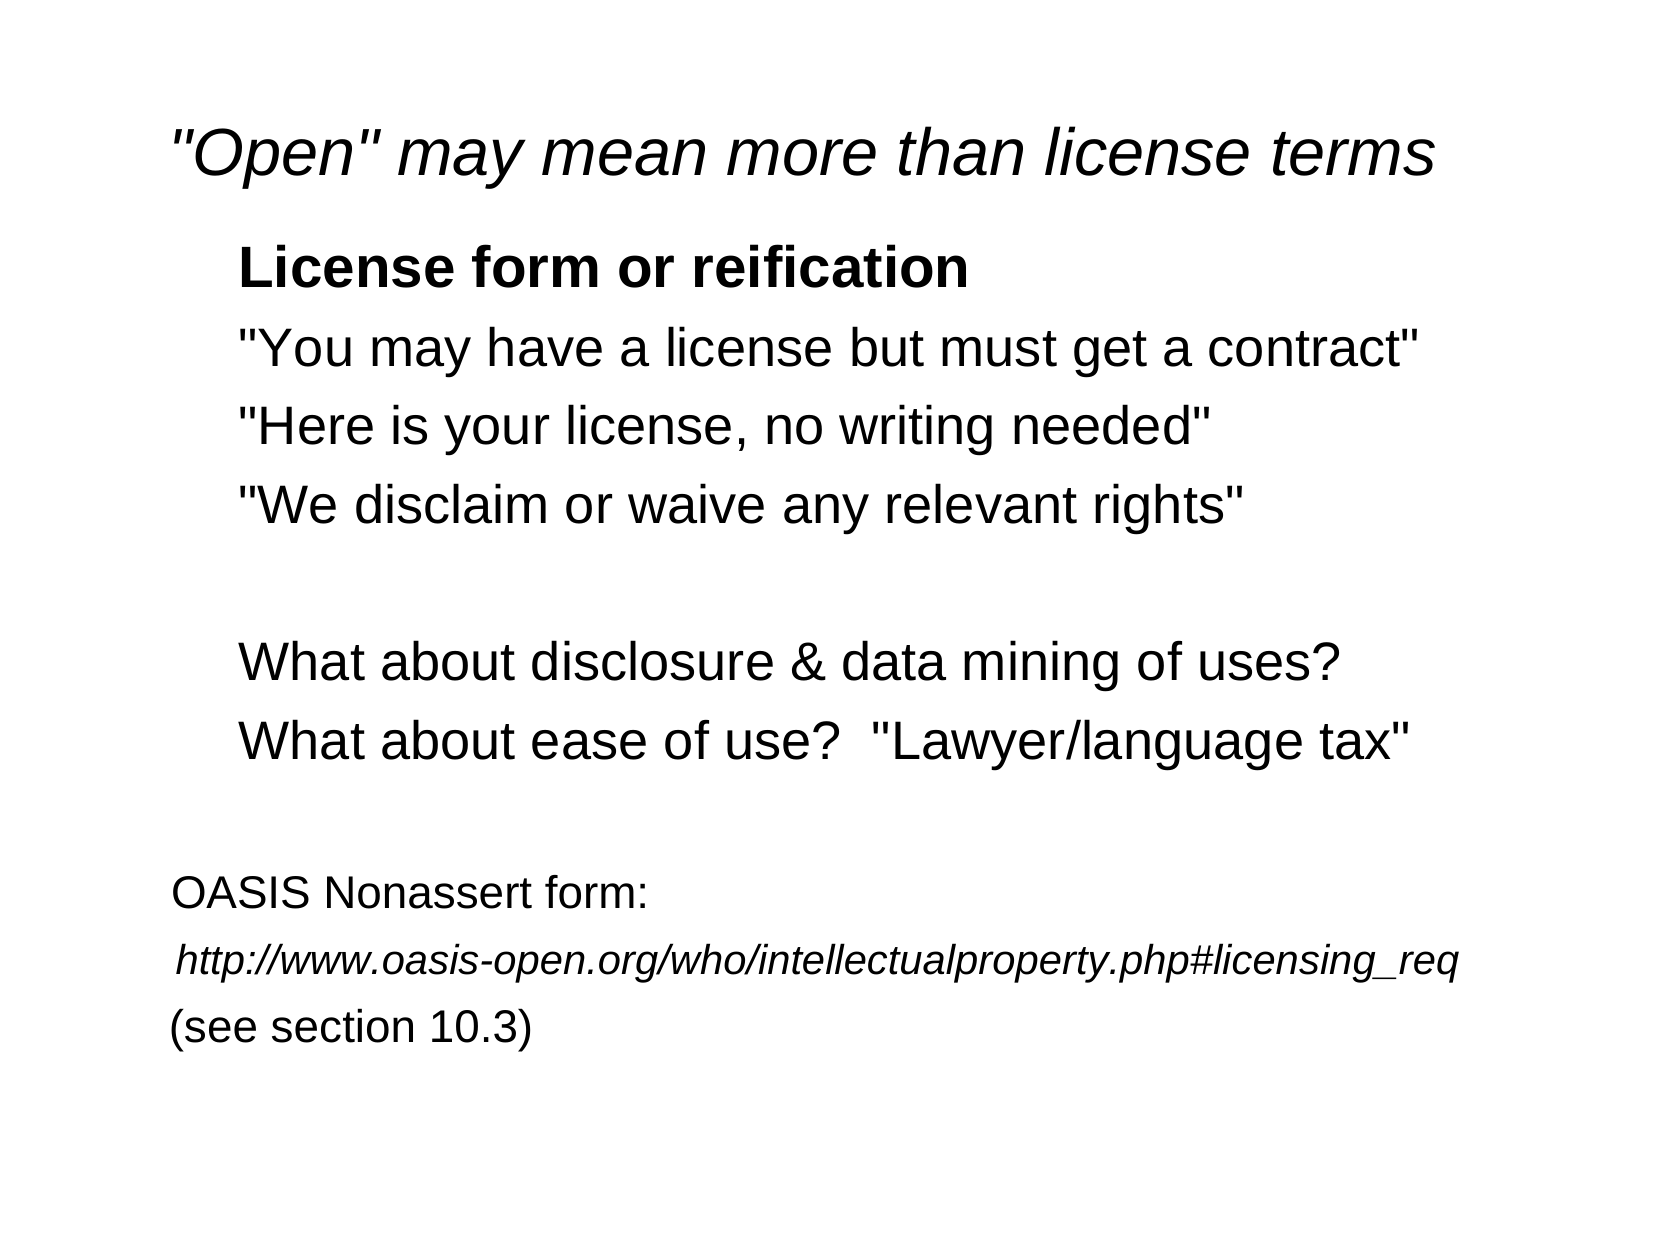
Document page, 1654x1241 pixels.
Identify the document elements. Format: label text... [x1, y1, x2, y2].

text_box "Open" may mean more than license terms License form or reification "You may have a license but must get a contract" "Here is your license, no writing needed" "We disclaim or waive any relevant rights" What about disclosure & data mining of uses? What about ease of use? "Lawyer/language tax" OASIS Nonassert form: http://www.oasis-open.org/who/intellectualproperty.php#licensing_req (see section 10.3) [153, 107, 1570, 1083]
text_box [664, 359, 779, 482]
